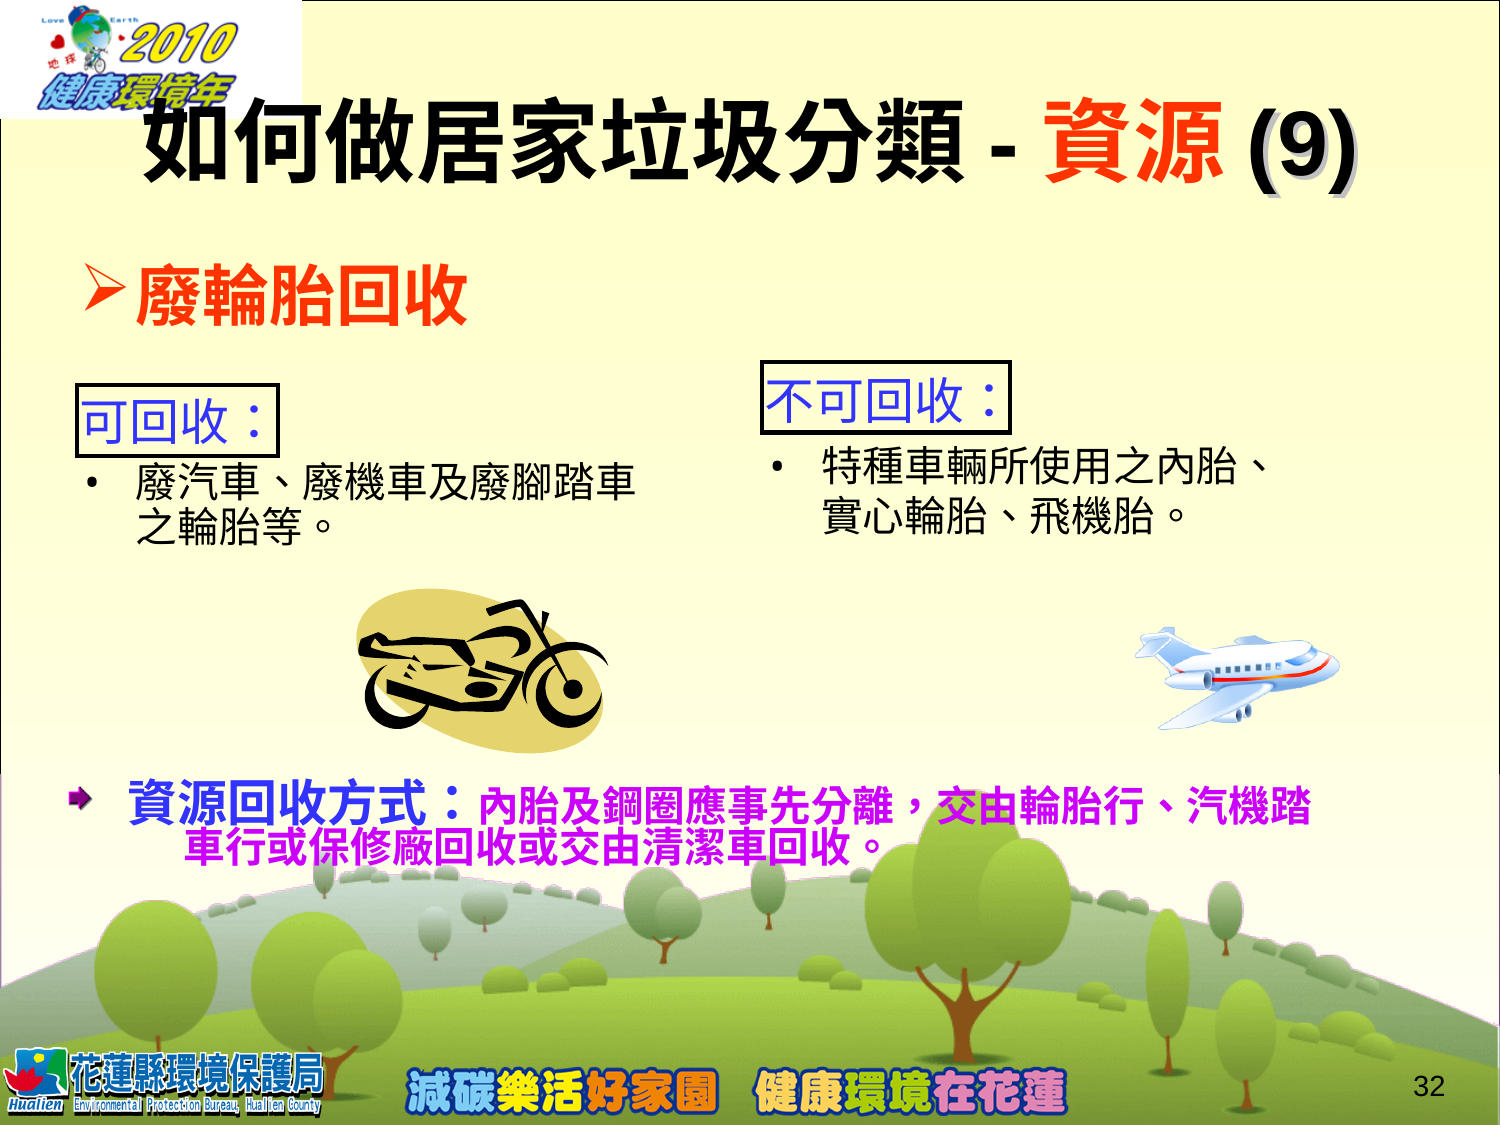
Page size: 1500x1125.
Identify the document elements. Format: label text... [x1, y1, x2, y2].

text_box 廢輪胎回收 可回收： 廢汽車、廢機車及廢腳踏車之輪胎等。 [64, 255, 656, 587]
picture [0, 774, 1500, 1125]
text_box 資源回收方式：內胎及鋼圈應事先分離，交由輪胎行、汽機踏車行或保修廠回收或交由清潔車回收。 [112, 774, 1365, 917]
picture [1128, 550, 1354, 776]
text_box [76, 385, 278, 457]
picture [348, 586, 611, 757]
picture [0, 0, 302, 119]
title 如何做居家垃圾分類-資源(9) [75, 45, 1426, 233]
text_box [761, 361, 1010, 433]
text_box 不可回收： 特種車輛所使用之內胎、實心輪胎、飛機胎。 [750, 361, 1318, 752]
